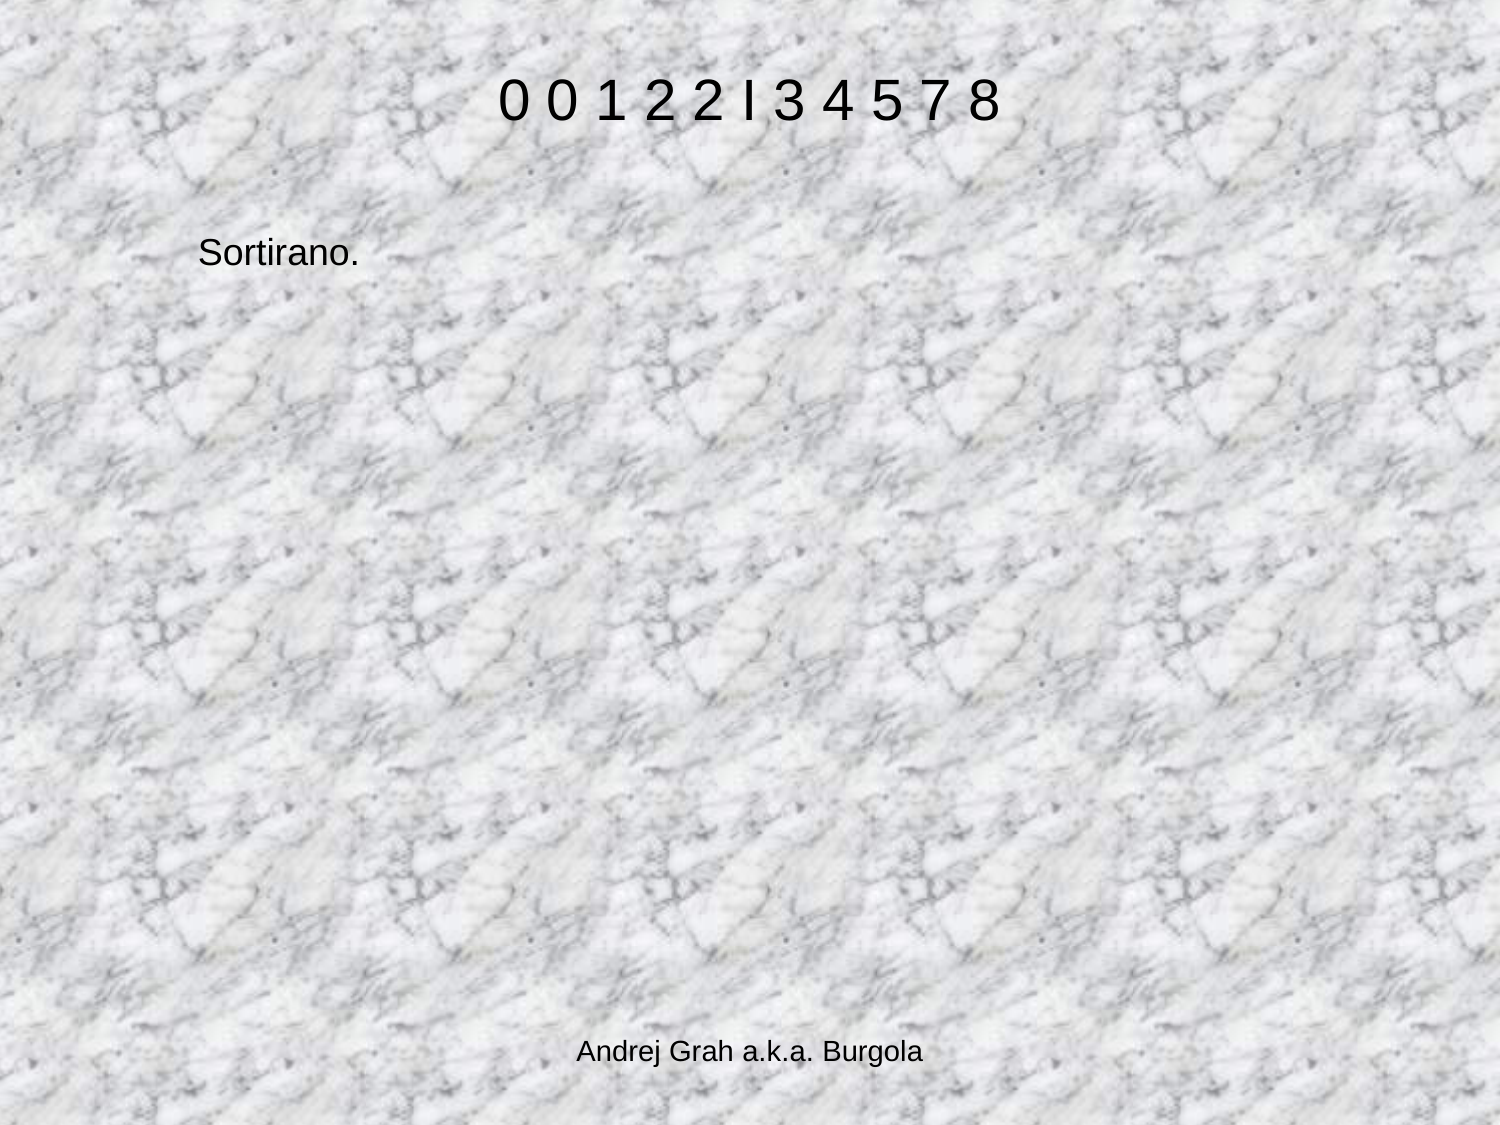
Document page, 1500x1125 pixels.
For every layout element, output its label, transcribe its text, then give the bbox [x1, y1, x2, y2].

picture [0, 0, 1500, 1125]
text_box 0 0 1 2 2 I 3 4 5 7 8 [265, 54, 1235, 141]
text_box Andrej Grah a.k.a. Burgola [512, 1024, 988, 1103]
text_box Sortirano. [183, 219, 1306, 281]
